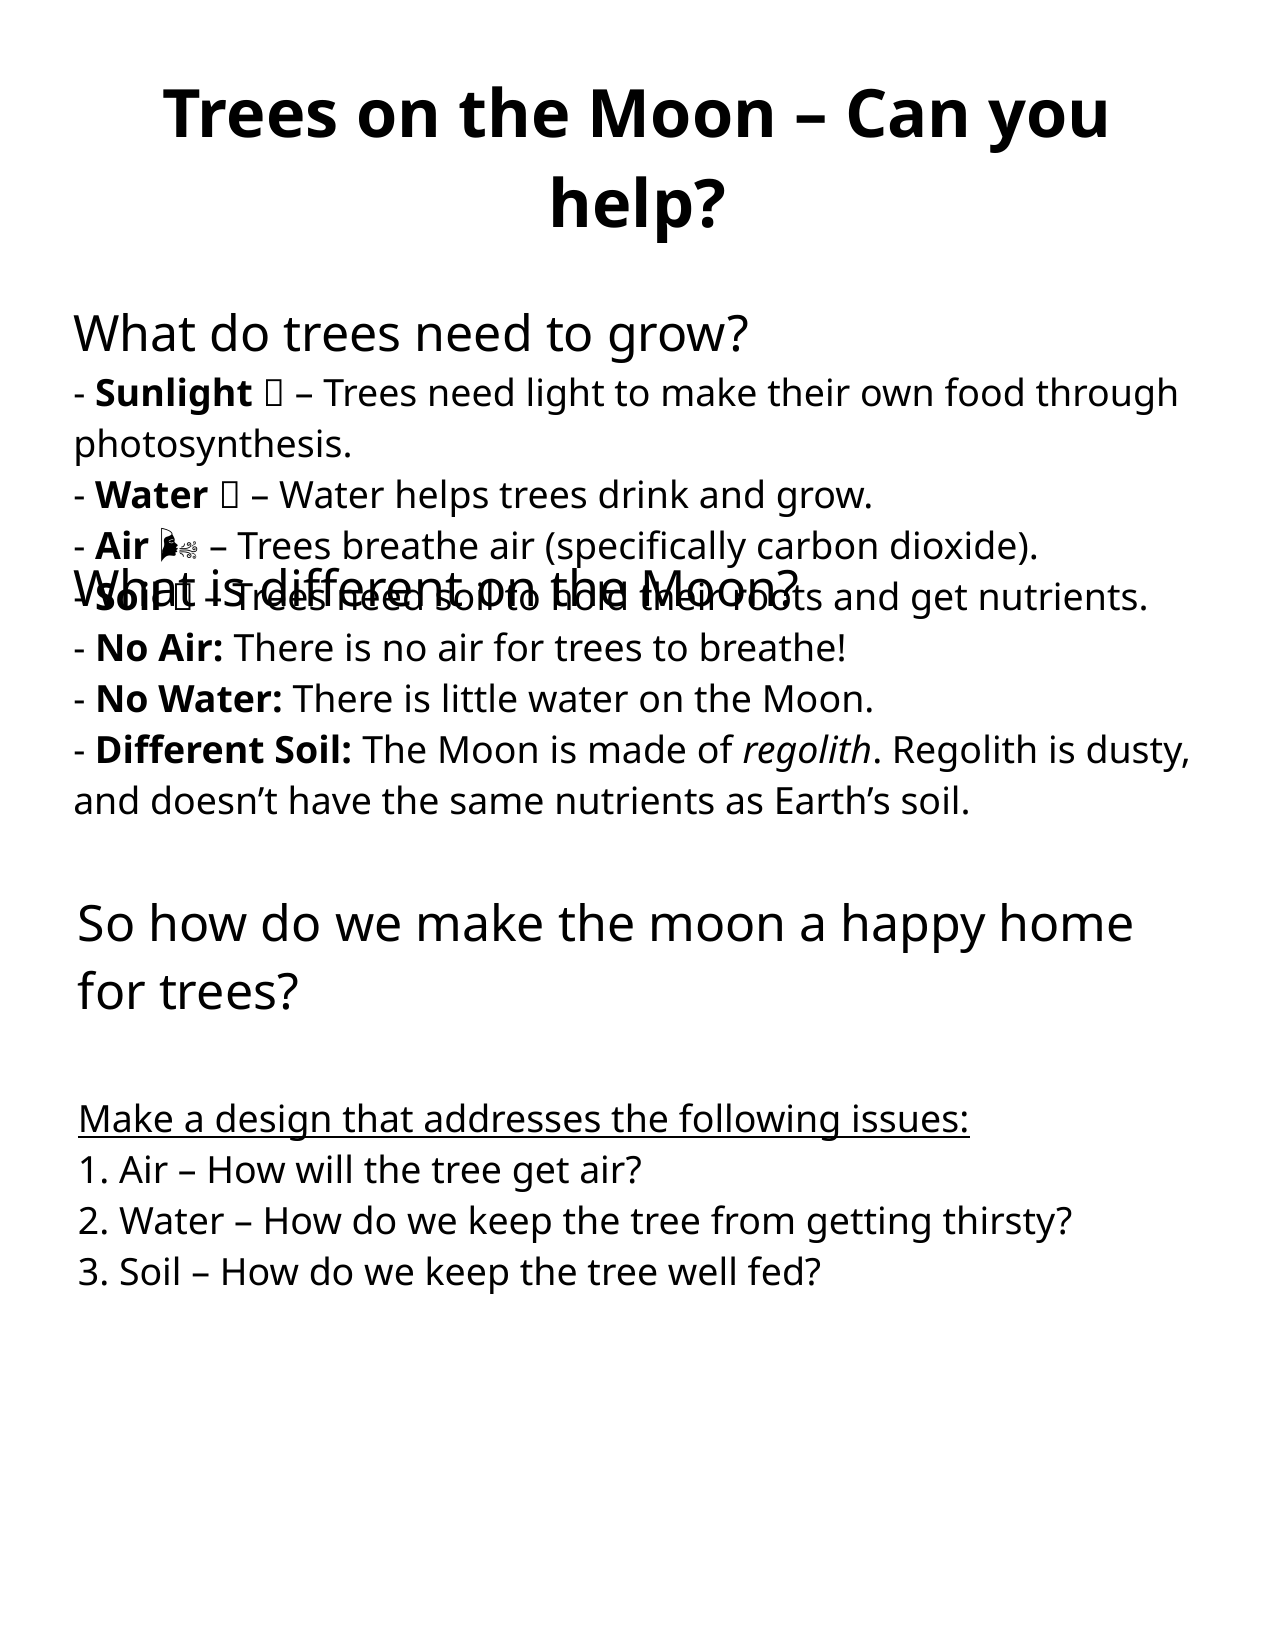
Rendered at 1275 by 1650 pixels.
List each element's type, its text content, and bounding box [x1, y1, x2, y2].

text_box Trees on the Moon – Can you help? What do trees need to grow? - Sunlight 🌞 – Trees need light to make their own food through photosynthesis. - Water 💧 – Water helps trees drink and grow. - Air 🌬️ – Trees breathe air (specifically carbon dioxide). - Soil 🌱 – Trees need soil to hold their roots and get nutrients. [58, 58, 1217, 468]
text_box So how do we make the moon a happy home for trees? Make a design that addresses the following issues: 1. Air – How will the tree get air? 2. Water – How do we keep the tree from getting thirsty? 3. Soil – How do we keep the tree well fed? [63, 880, 1222, 1242]
text_box What is different on the Moon? - No Air: There is no air for trees to breathe! - No Water: There is little water on the Moon. - Different Soil: The Moon is made of regolith. Regolith is dusty, and doesn’t have the same nutrients as Earth’s soil. [58, 546, 1217, 809]
